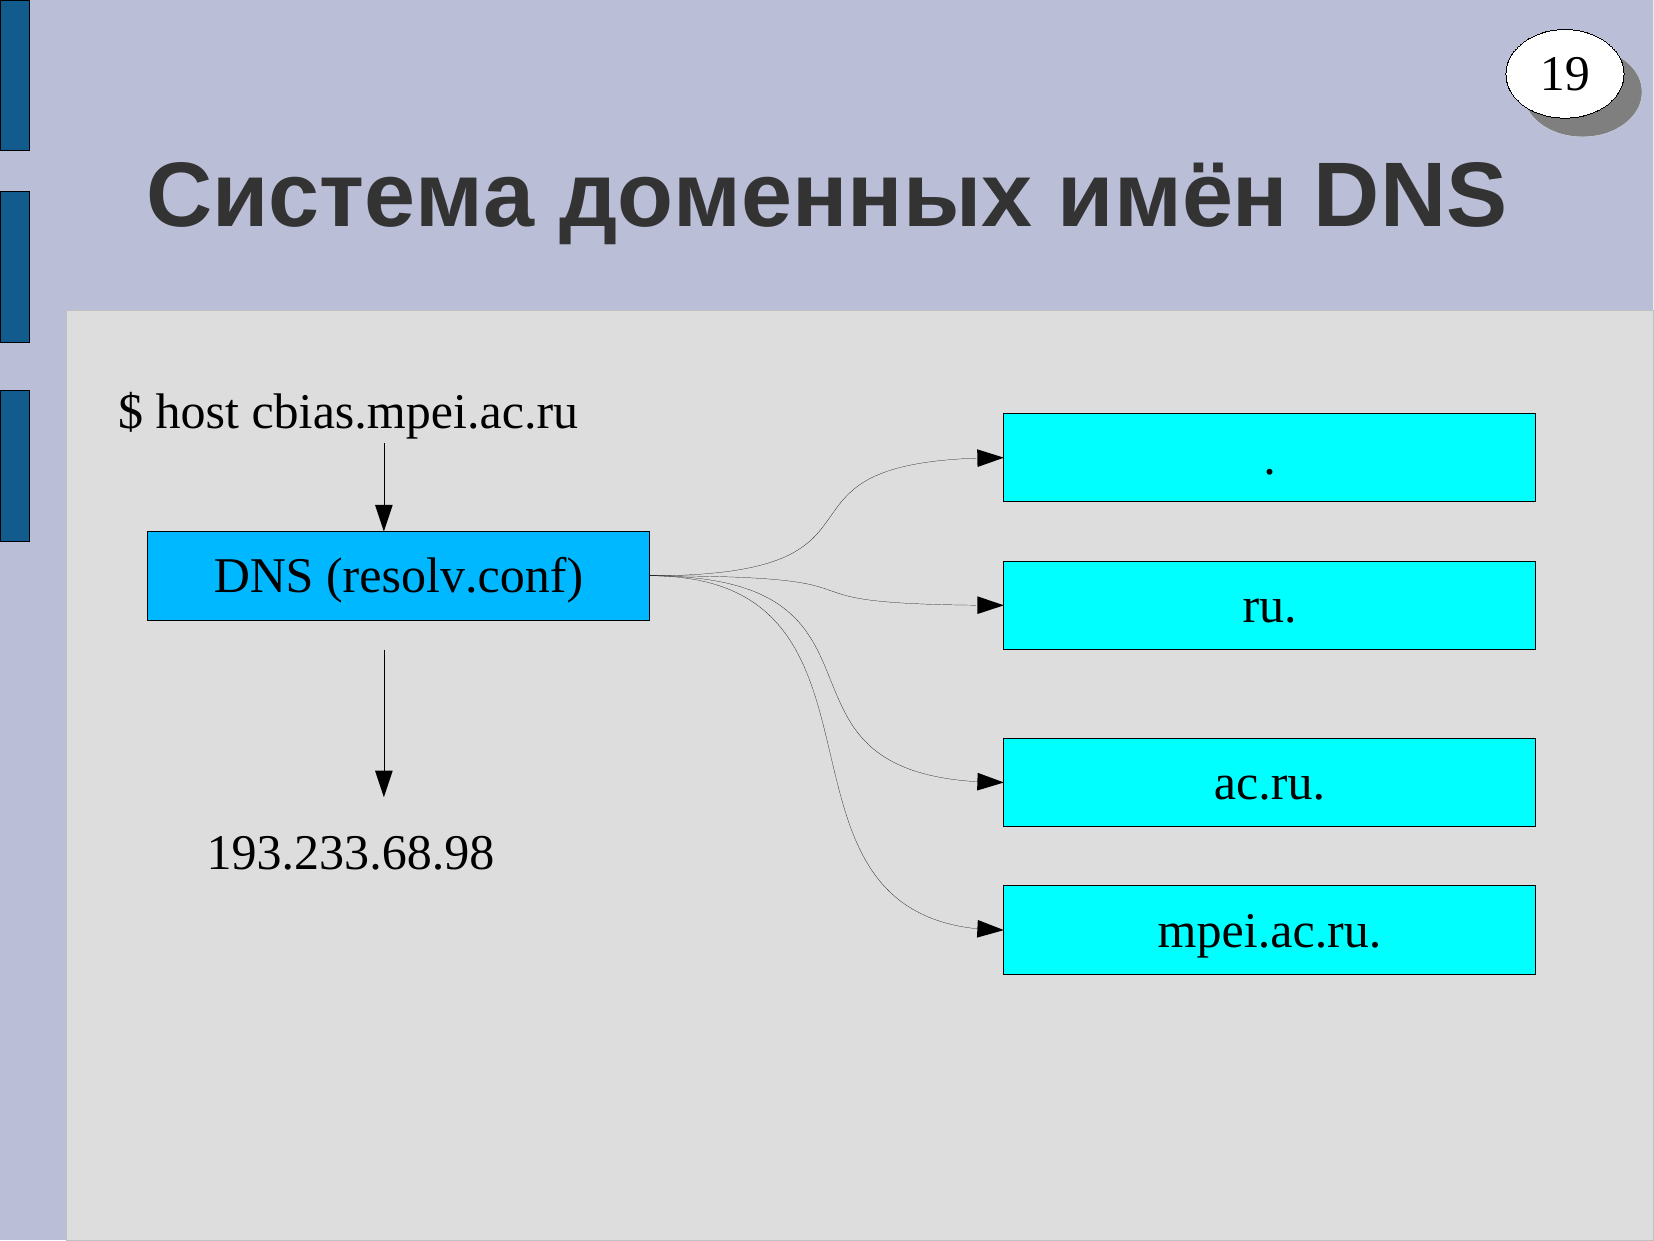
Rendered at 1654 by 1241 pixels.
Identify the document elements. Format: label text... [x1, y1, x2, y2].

text_box $ host cbias.mpei.ac.ru [118, 383, 724, 445]
text_box . [1003, 413, 1536, 502]
text_box 193.233.68.98 [206, 825, 580, 886]
text_box ru. [1003, 561, 1536, 650]
text_box mpei.ac.ru. [1003, 885, 1536, 975]
title Система доменных имён DNS [121, 83, 1534, 307]
text_box DNS (resolv.conf) [147, 531, 650, 621]
text_box 19 [1505, 29, 1625, 119]
text_box ac.ru. [1003, 738, 1536, 827]
